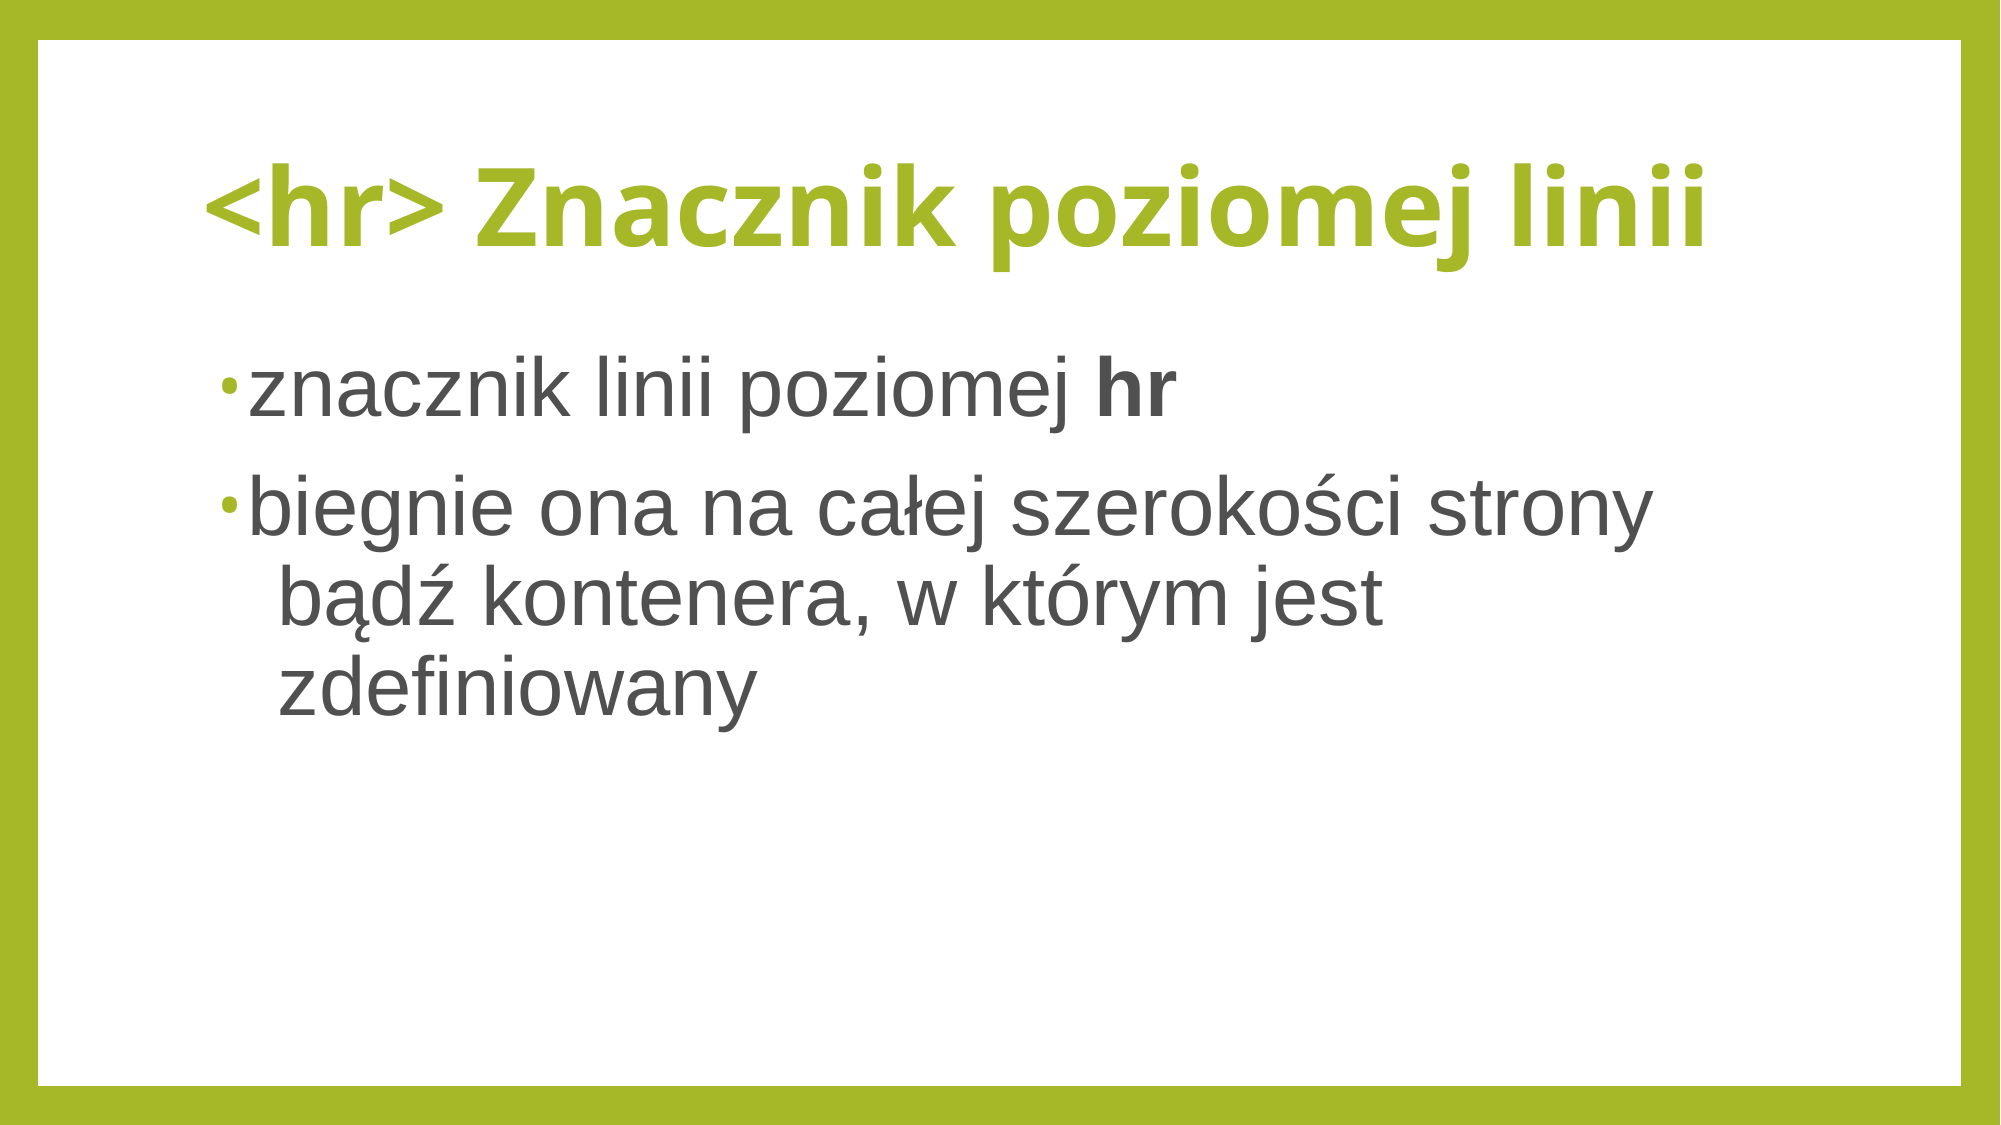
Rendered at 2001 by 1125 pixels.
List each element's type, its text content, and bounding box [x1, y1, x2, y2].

title <hr> Znacznik poziomej linii [187, 99, 1808, 323]
list znacznik linii poziomej hr biegnie ona na całej szerokości strony bądź kontenera, w którym jest zdefiniowany [187, 337, 1808, 1000]
